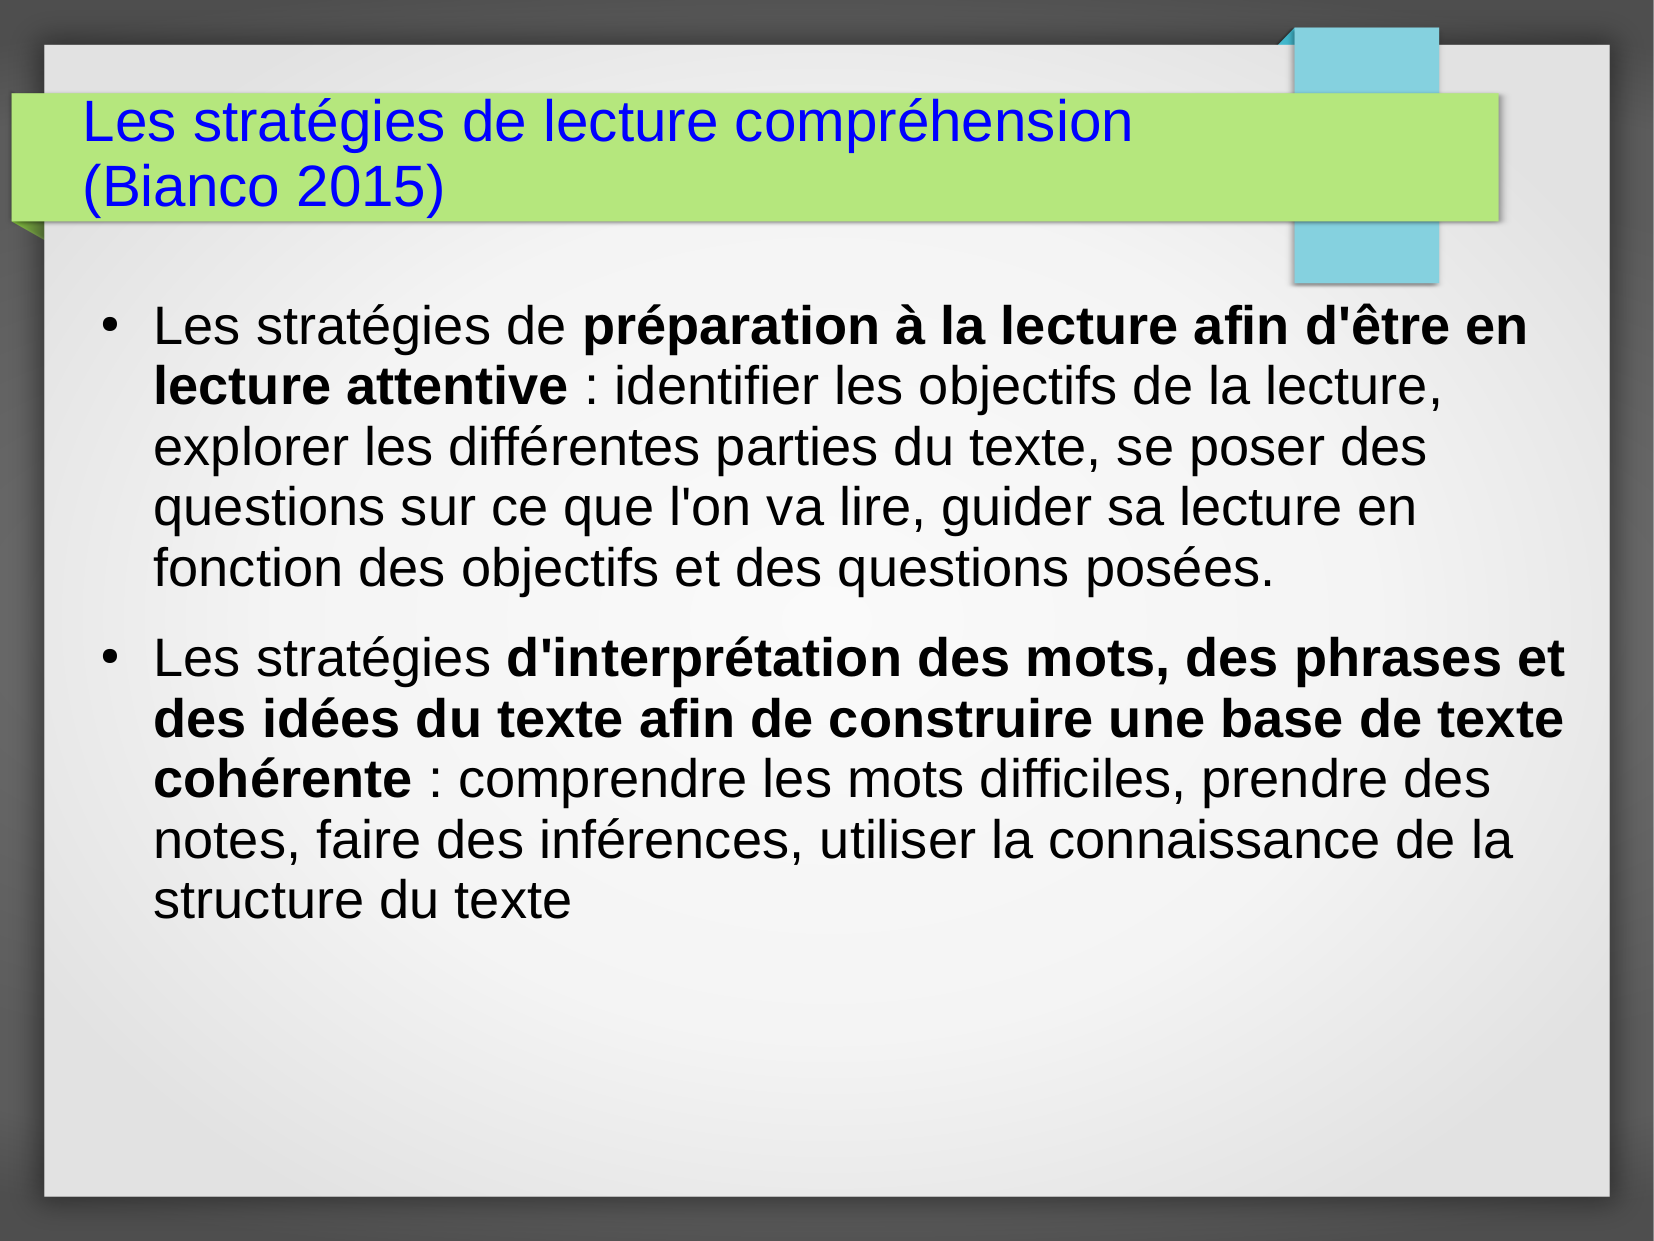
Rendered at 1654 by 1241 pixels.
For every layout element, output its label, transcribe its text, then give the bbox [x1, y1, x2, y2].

list Les stratégies de préparation à la lecture afin d'être en lecture attentive : identifier les objectifs de la lecture, explorer les différentes parties du texte, se poser des questions sur ce que l'on va lire, guider sa lecture en fonction des objectifs et des questions posées. Les stratégies d'interprétation des mots, des phrases et des idées du texte afin de construire une base de texte cohérente : comprendre les mots difficiles, prendre des notes, faire des inférences, utiliser la connaissance de la structure du texte [82, 295, 1571, 1015]
picture [0, 0, 1654, 1241]
title Les stratégies de lecture compréhension (Bianco 2015) [82, 88, 1264, 219]
